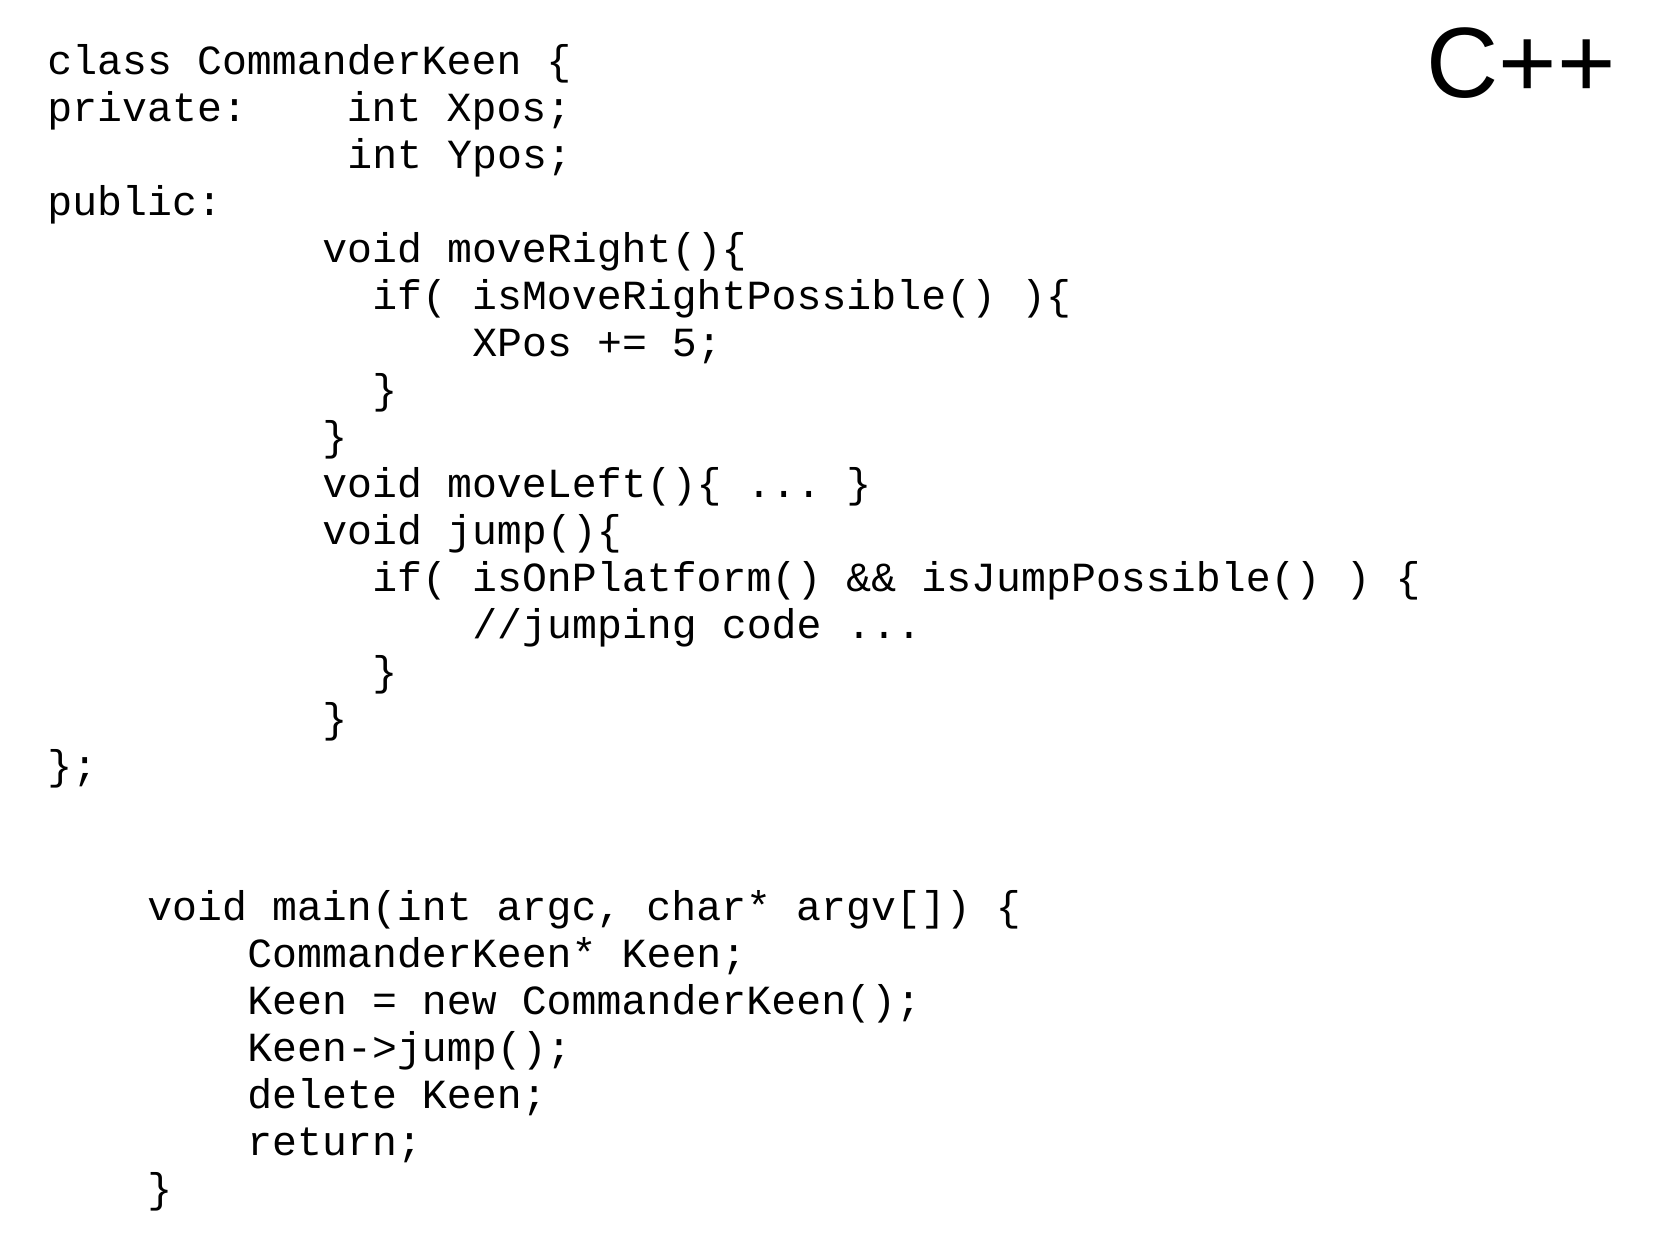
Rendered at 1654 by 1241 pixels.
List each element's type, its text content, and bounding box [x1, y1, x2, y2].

text_box class CommanderKeen { private: int Xpos; int Ypos; public: void moveRight(){ if( isMoveRightPossible() ){ XPos += 5; } } void moveLeft(){ ... } void jump(){ if( isOnPlatform() && isJumpPossible() ) { //jumping code ... } } }; void main(int argc, char* argv[]) { CommanderKeen* Keen; Keen = new CommanderKeen(); Keen->jump(); delete Keen; return; } [32, 32, 1438, 1155]
text_box C++ [1412, 0, 1654, 140]
